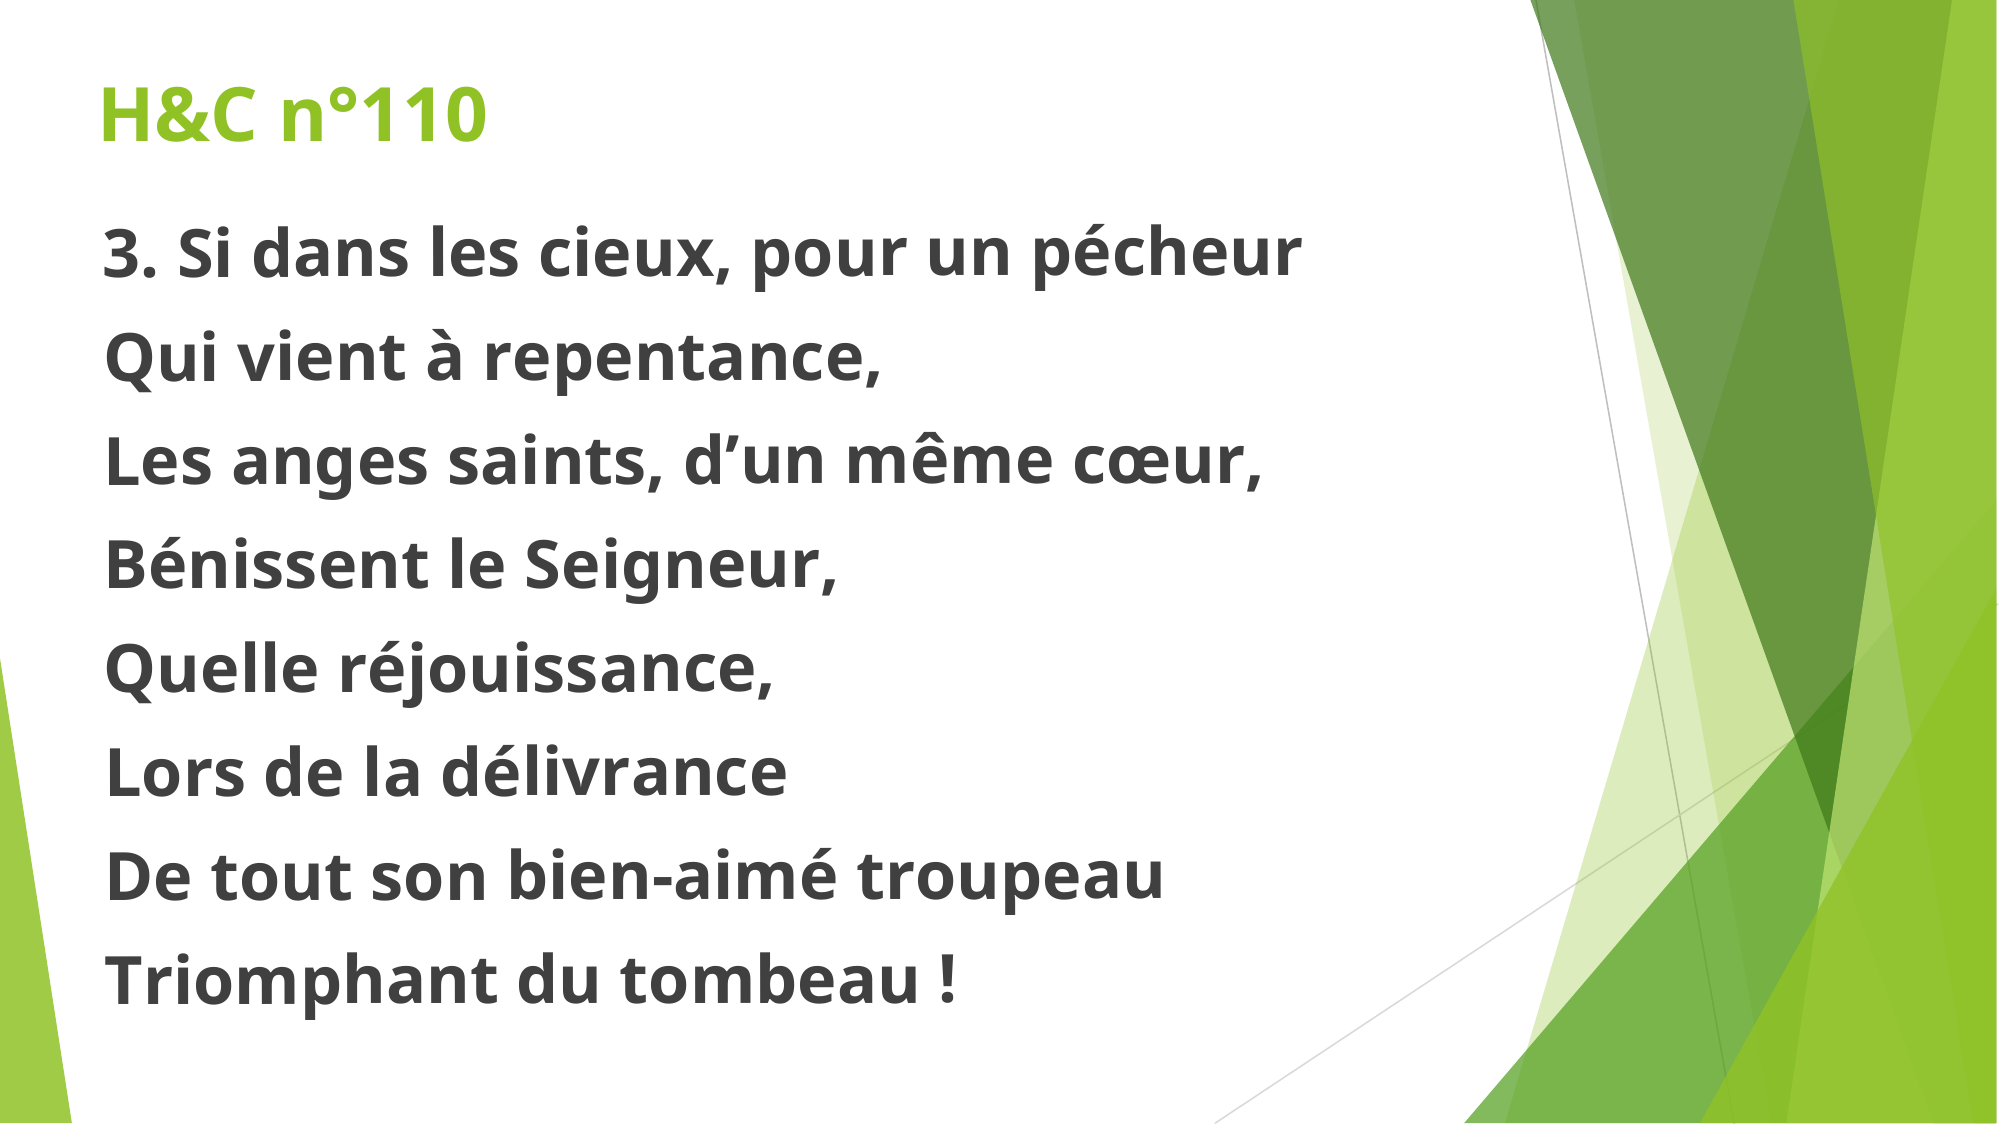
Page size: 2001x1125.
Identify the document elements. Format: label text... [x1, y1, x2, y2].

text_box H&C n°110 [82, 59, 627, 166]
text_box 3. Si dans les cieux, pour un pécheur Qui vient à repentance, Les anges saints, d’un même cœur, Bénissent le Seigneur, Quelle réjouissance, Lors de la délivrance De tout son bien-aimé troupeau Triomphant du tombeau ! [87, 186, 1839, 1082]
